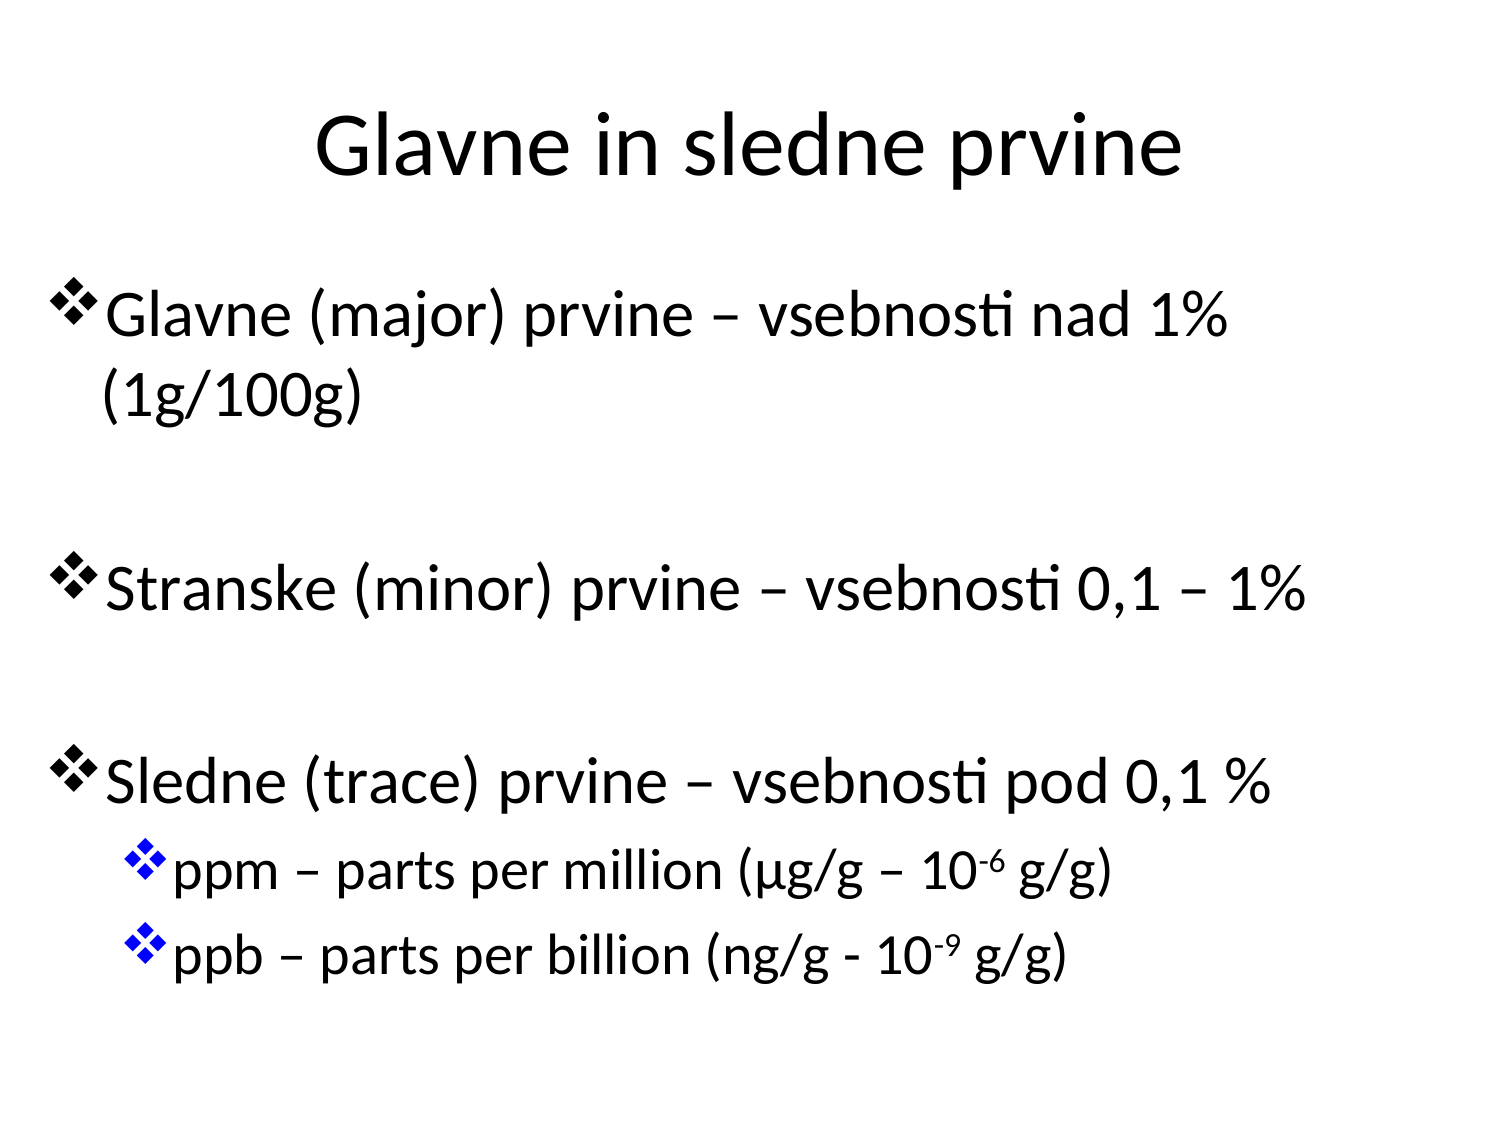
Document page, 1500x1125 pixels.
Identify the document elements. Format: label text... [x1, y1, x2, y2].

title Glavne in sledne prvine [75, 45, 1426, 233]
list Glavne (major) prvine – vsebnosti nad 1% (1g/100g) Stranske (minor) prvine – vsebnosti 0,1 – 1% Sledne (trace) prvine – vsebnosti pod 0,1 % ppm – parts per million (μg/g – 10-6 g/g) ppb – parts per billion (ng/g - 10-9 g/g) [29, 262, 1471, 1125]
